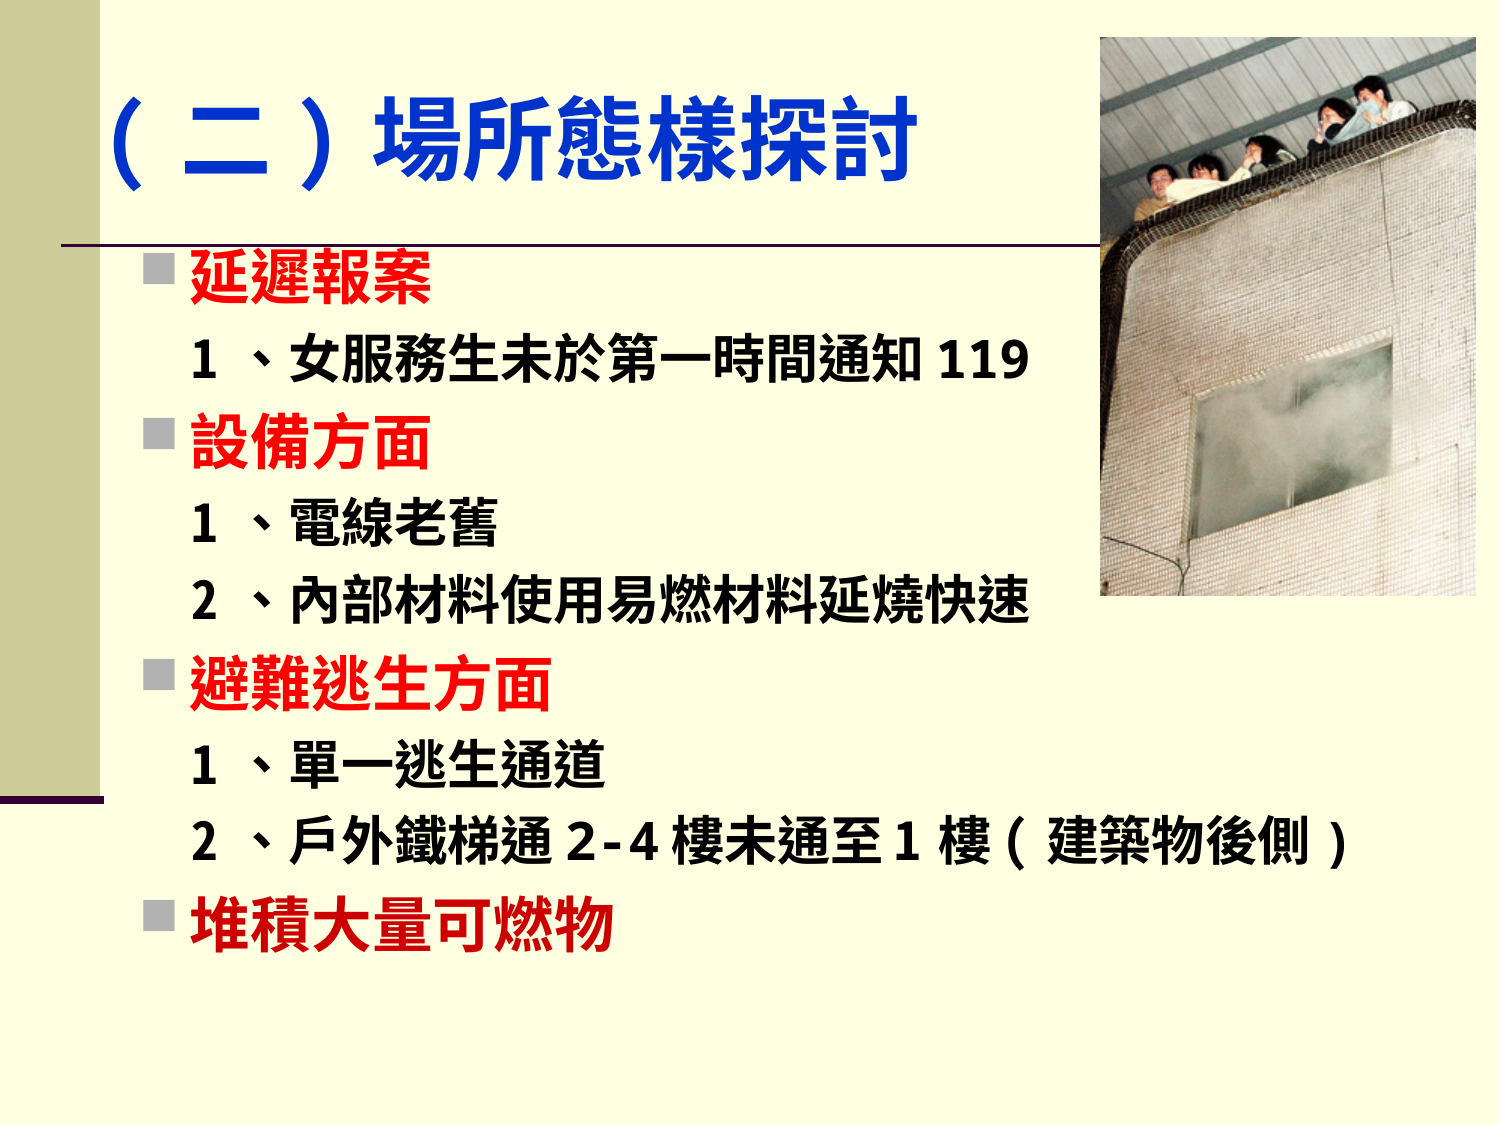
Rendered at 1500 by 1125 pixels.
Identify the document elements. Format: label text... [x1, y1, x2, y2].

title (二)場所態樣探討 [88, 42, 1439, 231]
picture [1100, 37, 1476, 596]
list 延遲報案 1、女服務生未於第一時間通知119 設備方面 1、電線老舊 2、內部材料使用易燃材料延燒快速 避難逃生方面 1、單一逃生通道 2、戶外鐵梯通2-4樓未通至1樓(建築物後側) 堆積大量可燃物 [123, 231, 1399, 975]
